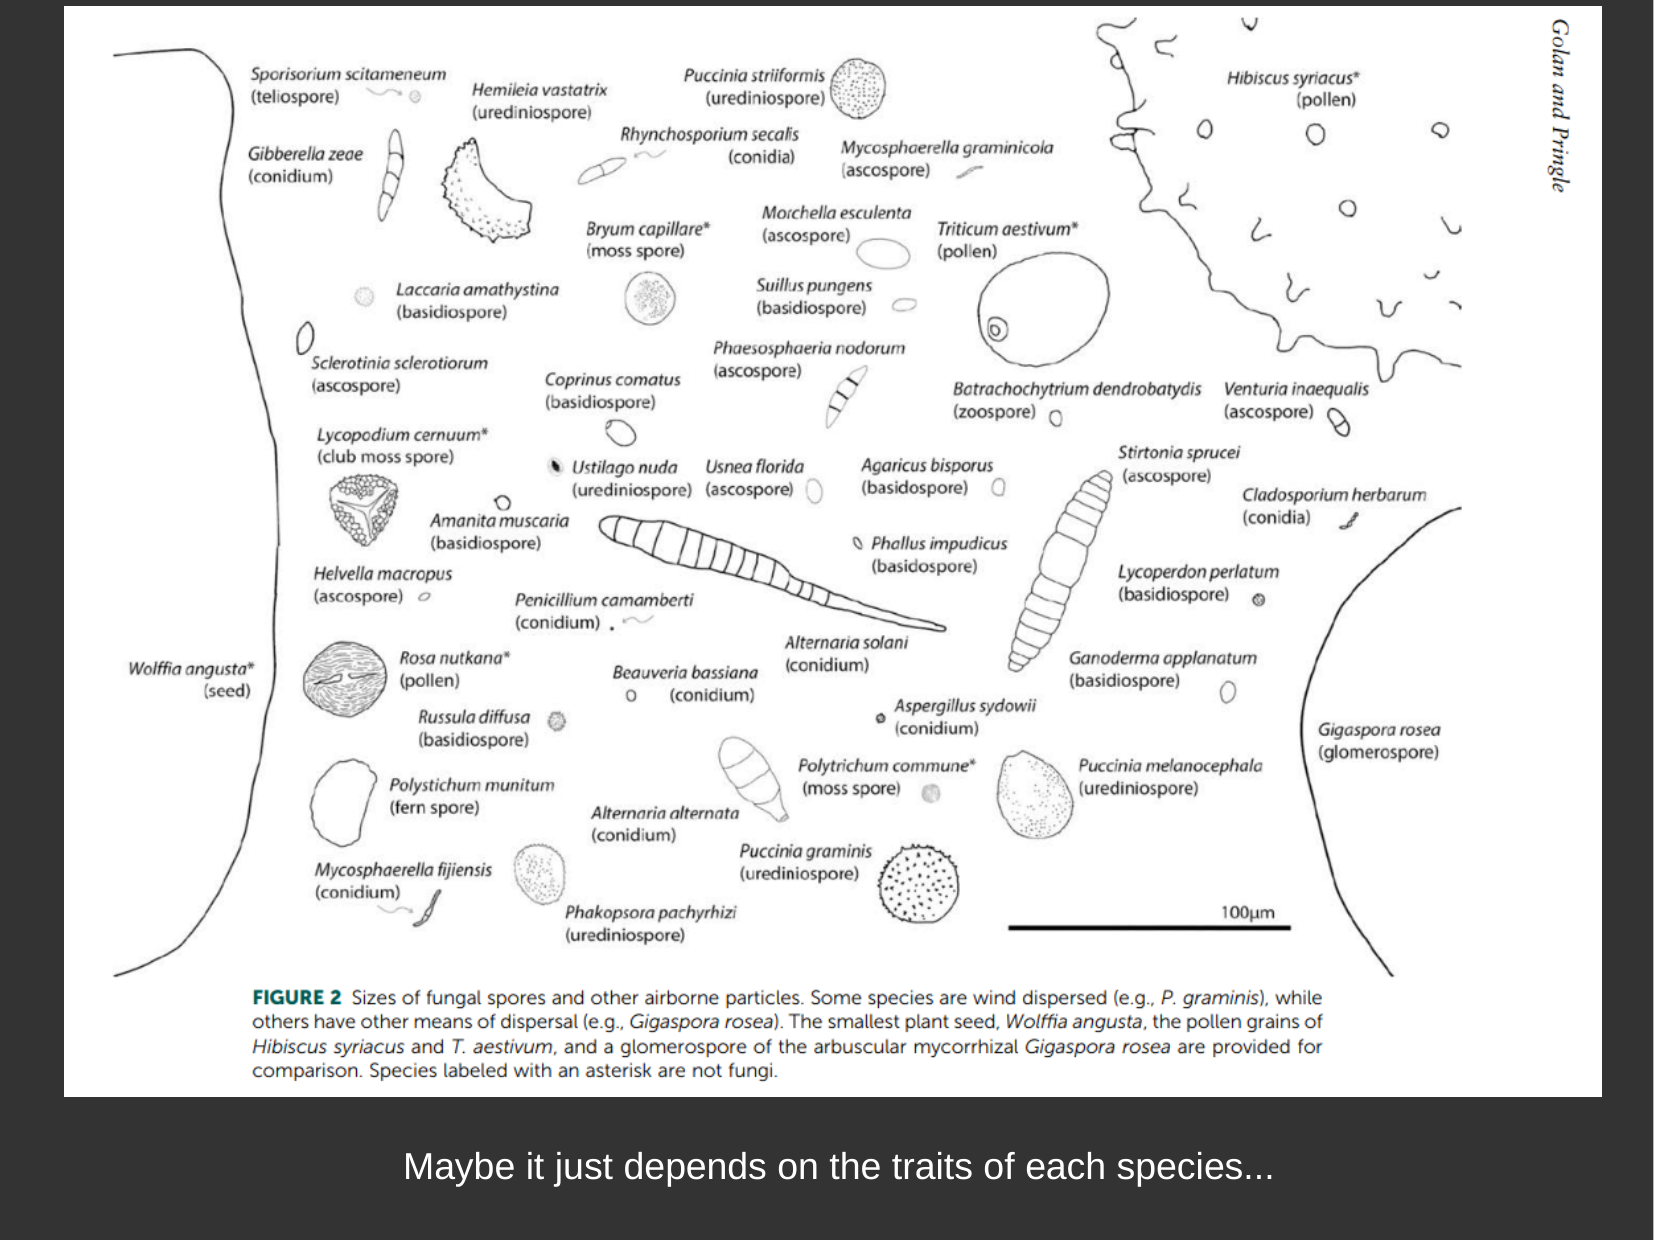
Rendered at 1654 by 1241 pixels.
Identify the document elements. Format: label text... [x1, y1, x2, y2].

picture [64, 6, 1602, 1097]
text_box Maybe it just depends on the traits of each species... [180, 1138, 1499, 1196]
